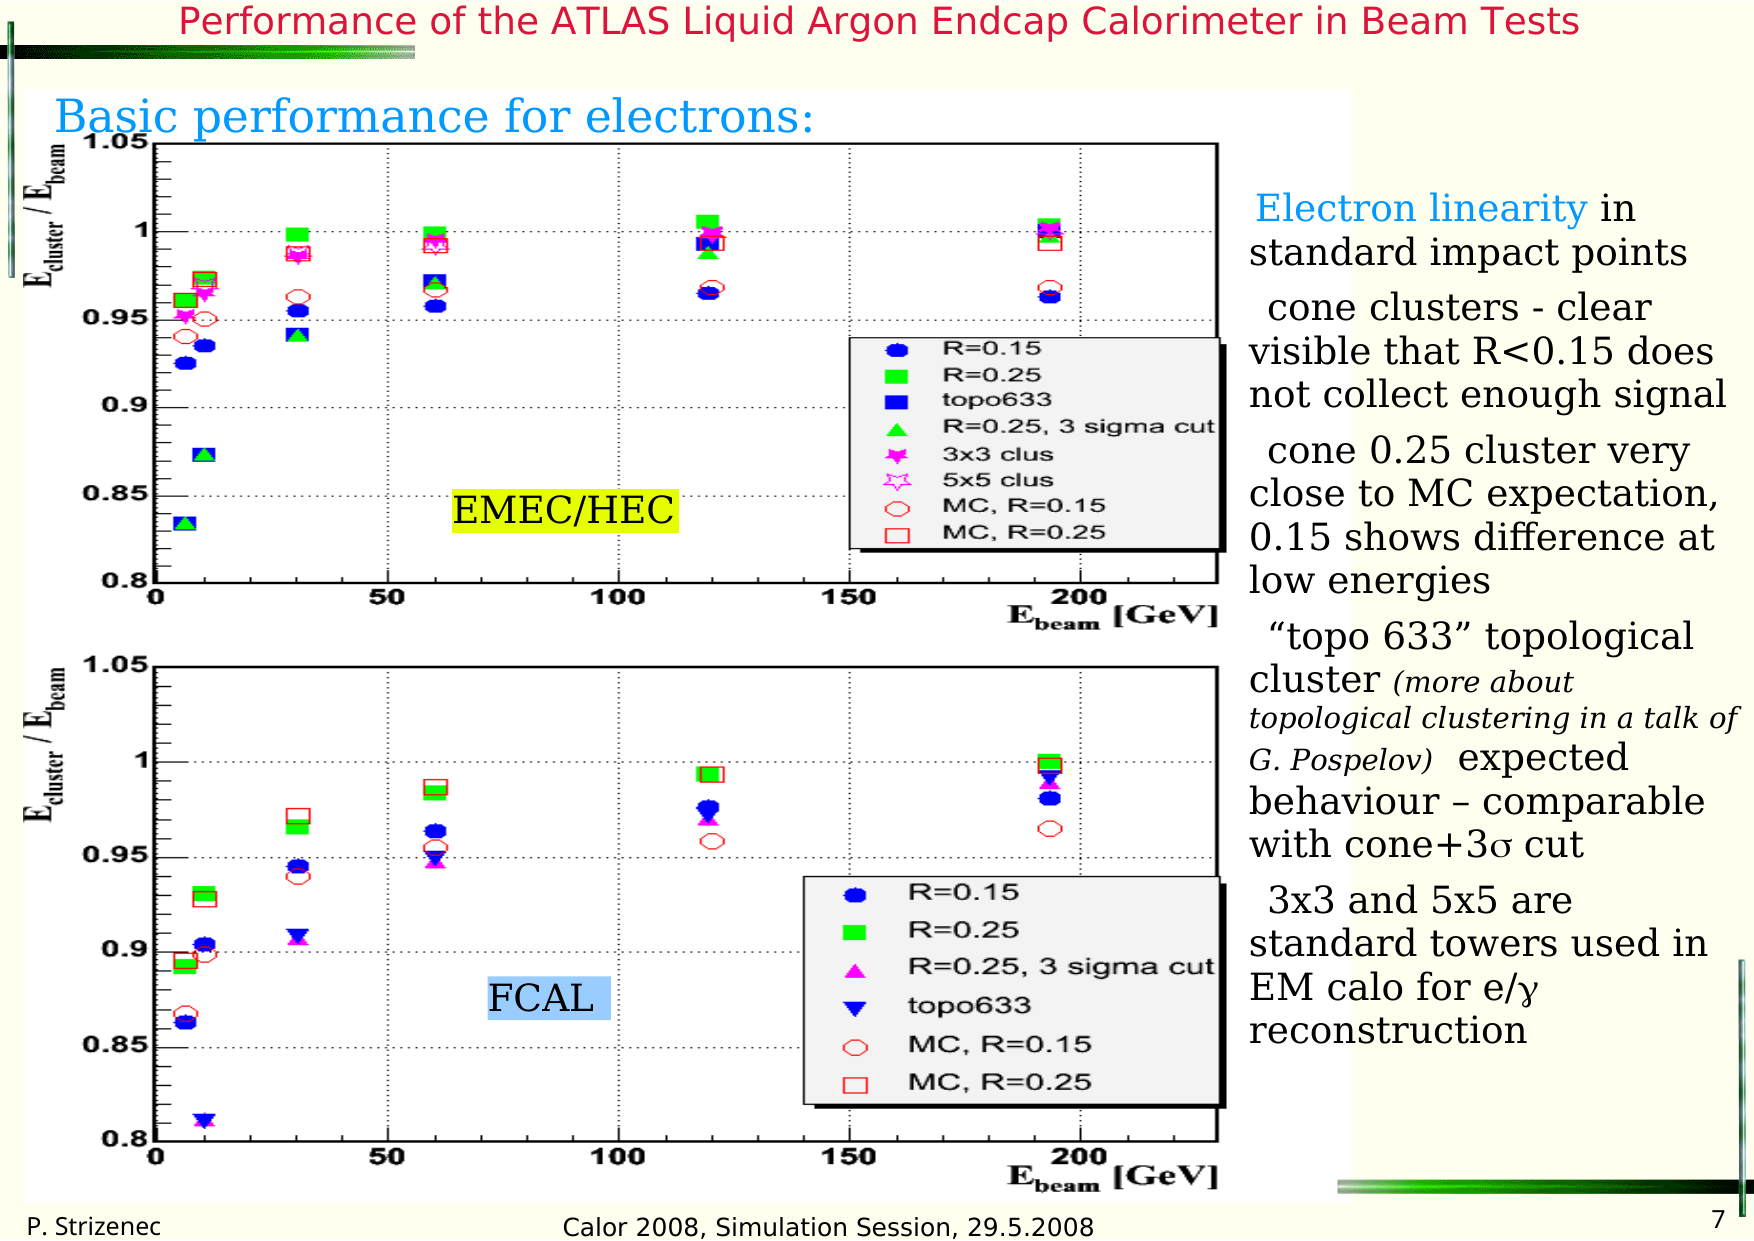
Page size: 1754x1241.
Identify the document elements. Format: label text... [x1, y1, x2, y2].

text_box P. Strizenec [0, 1208, 188, 1241]
list Basic performance for electrons: [36, 89, 1713, 149]
text_box Performance of the ATLAS Liquid Argon Endcap Calorimeter in Beam Tests [17, 0, 1743, 44]
text_box Electron linearity in standard impact points cone clusters - clear visible that R<0.15 does not collect enough signal cone 0.25 cluster very close to MC expectation, 0.15 shows difference at low energies “topo 633” topological cluster (more about topological clustering in a talk of G. Pospelov) expected behaviour – comparable with cone+3 cut 3x3 and 5x5 are standard towers used in EM calo for e/ reconstruction [1249, 187, 1743, 1064]
picture [23, 89, 1738, 1202]
text_box FCAL [487, 976, 611, 1021]
text_box EMEC/HEC [452, 489, 680, 533]
text_box <number> [1661, 1201, 1754, 1233]
text_box Calor 2008, Simulation Session, 29.5.2008 [562, 1213, 1151, 1241]
picture [0, 21, 415, 278]
picture [1738, 960, 1754, 1201]
